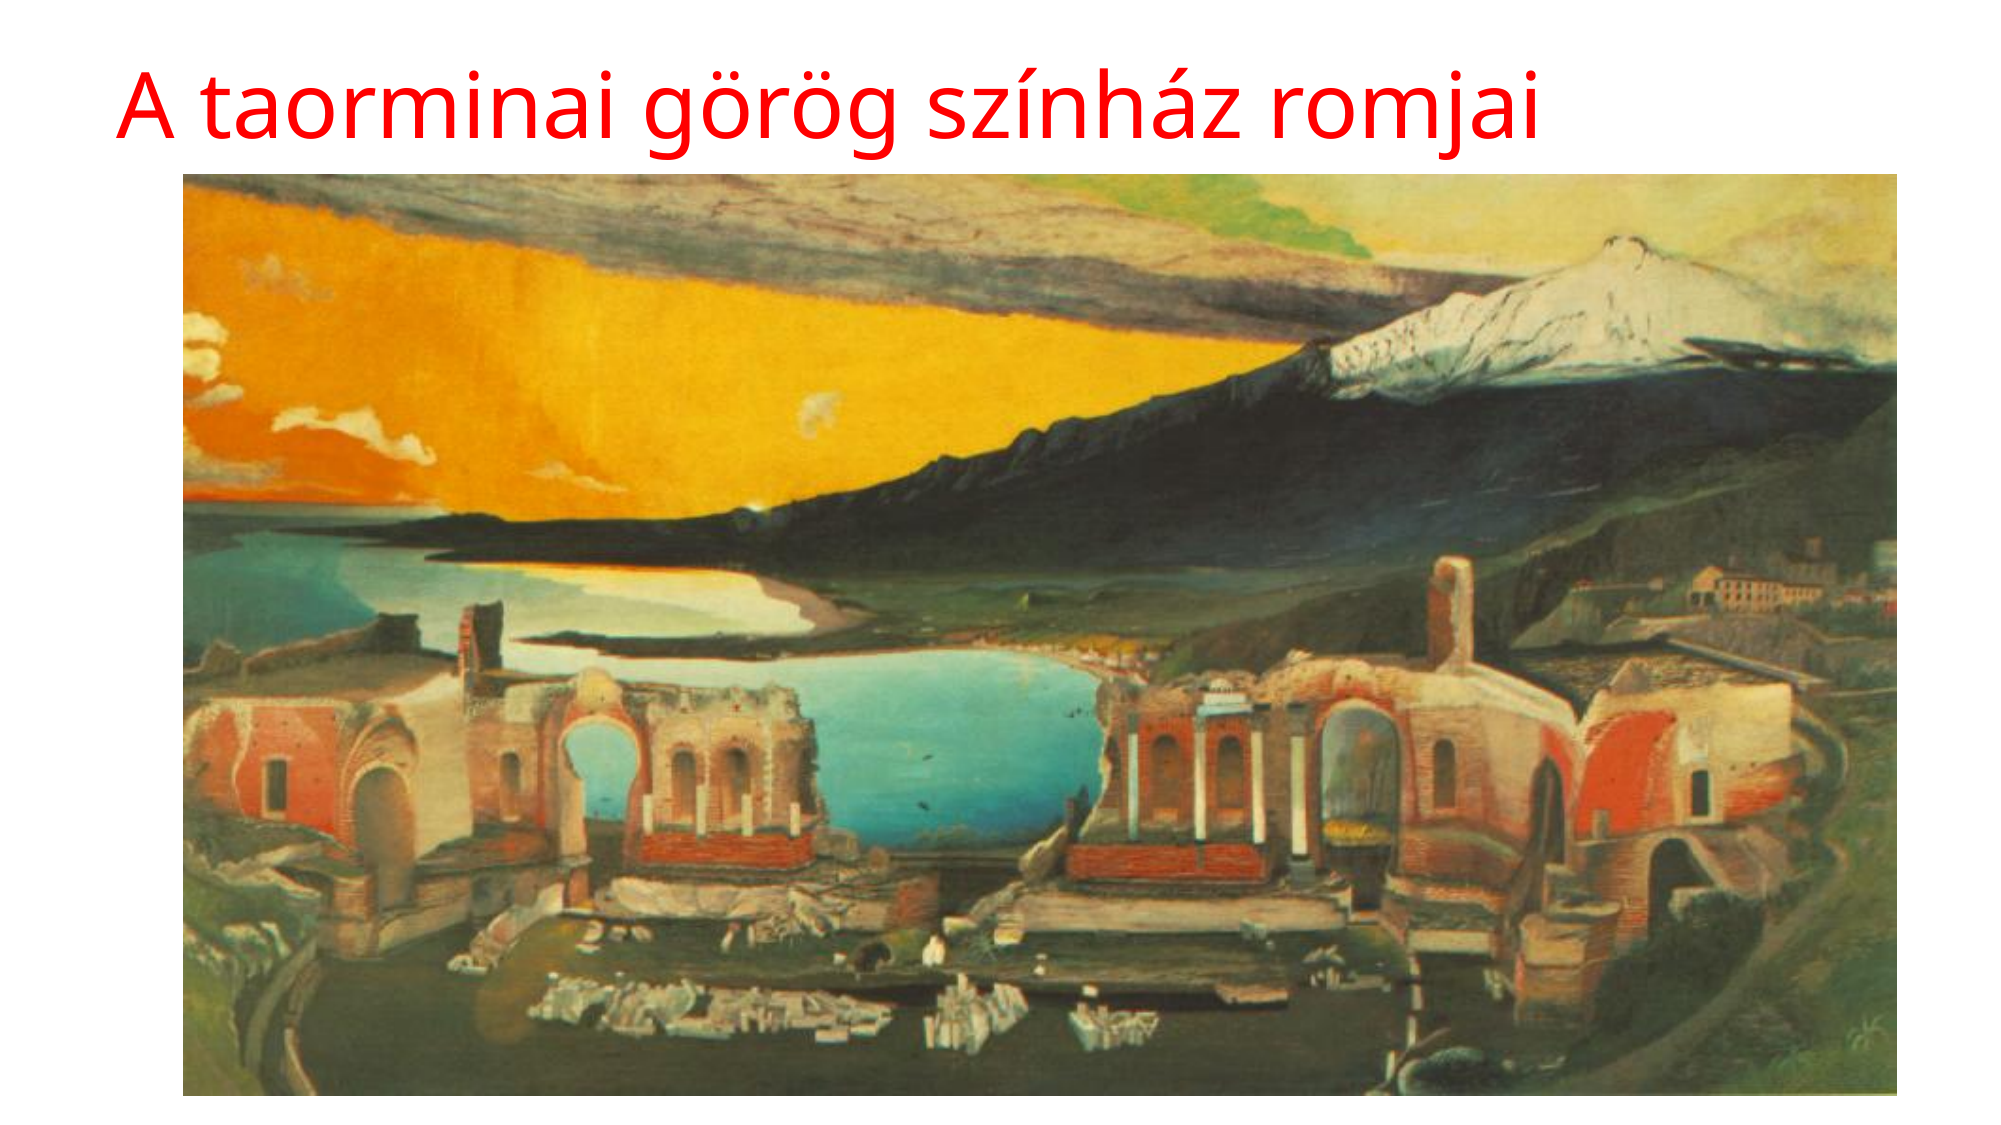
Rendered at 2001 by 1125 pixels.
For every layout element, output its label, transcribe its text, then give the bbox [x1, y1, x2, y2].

picture [183, 174, 1897, 1096]
title A taorminai görög színház romjai [101, 0, 1827, 218]
